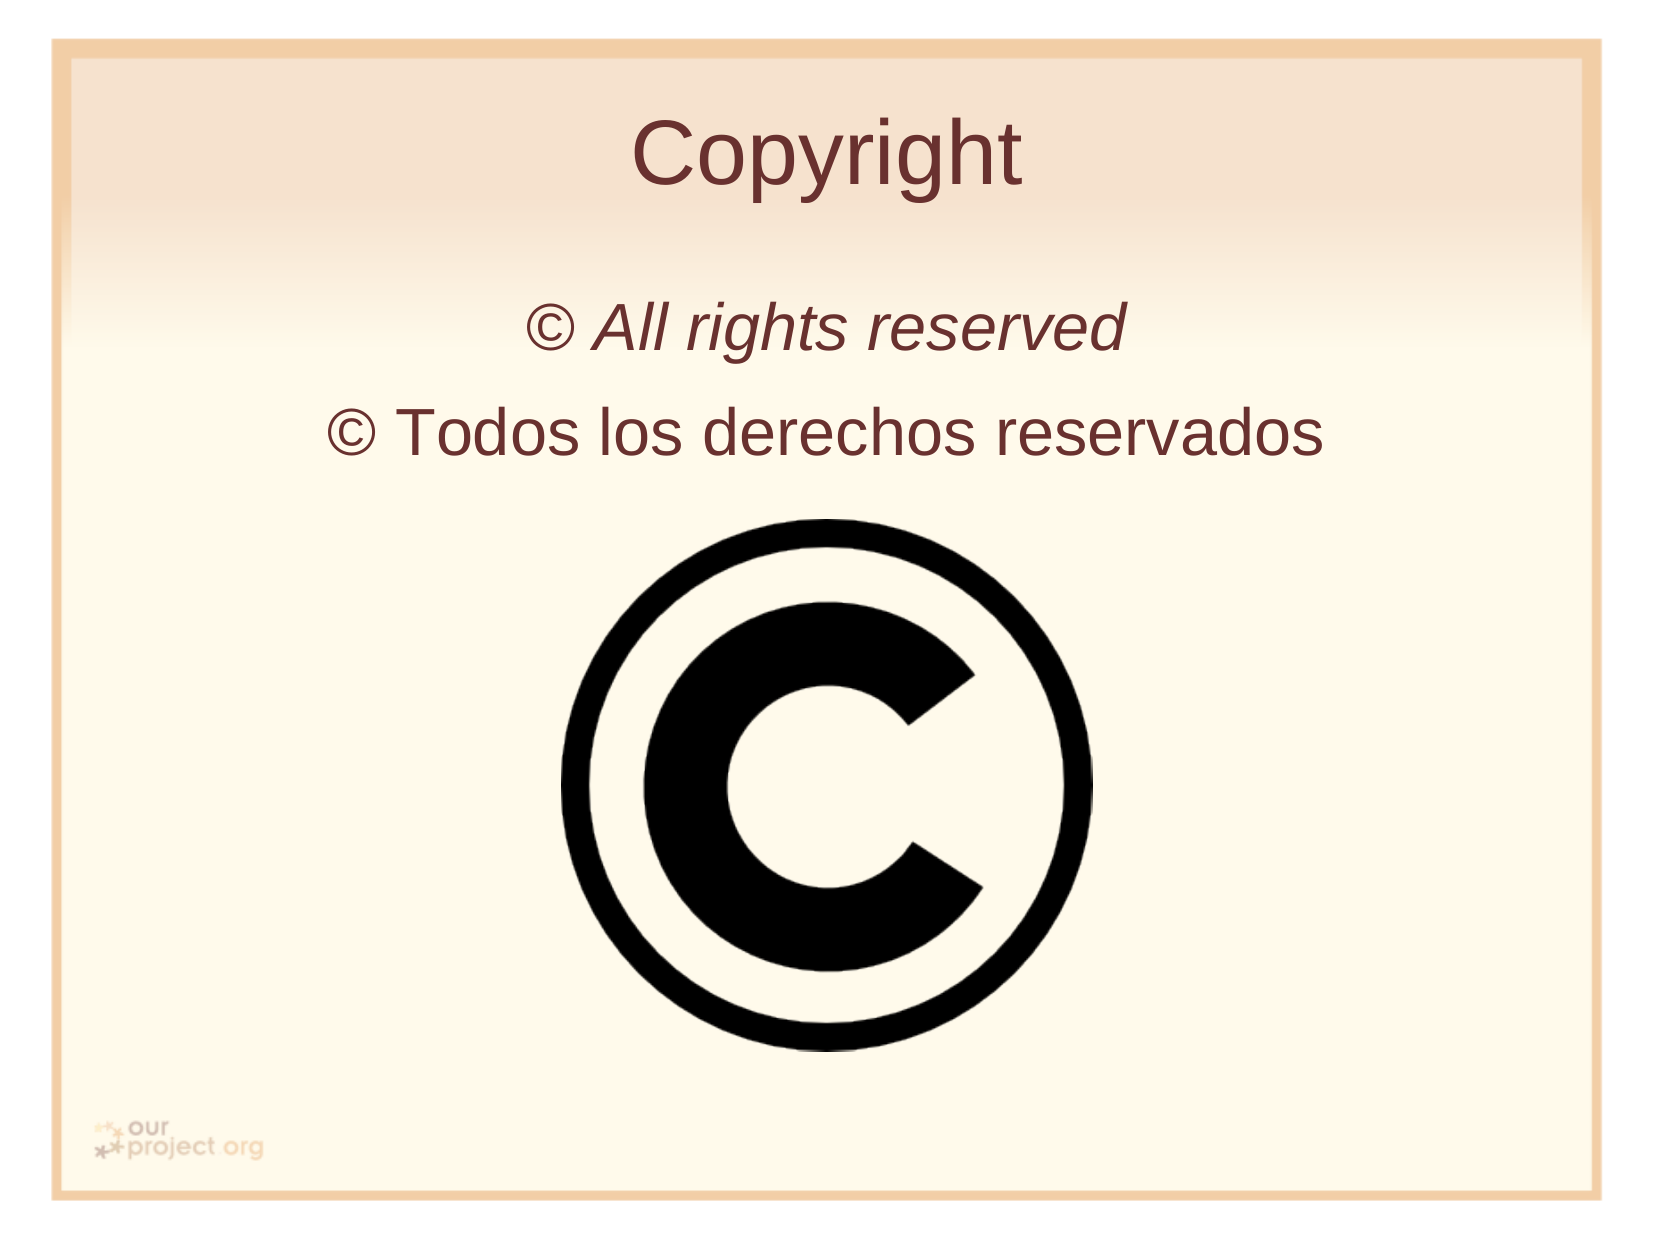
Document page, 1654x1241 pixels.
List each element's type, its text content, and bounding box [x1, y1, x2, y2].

title Copyright [82, 56, 1571, 250]
list © All rights reserved © Todos los derechos reservados [82, 290, 1571, 1094]
picture [0, 0, 1654, 1241]
